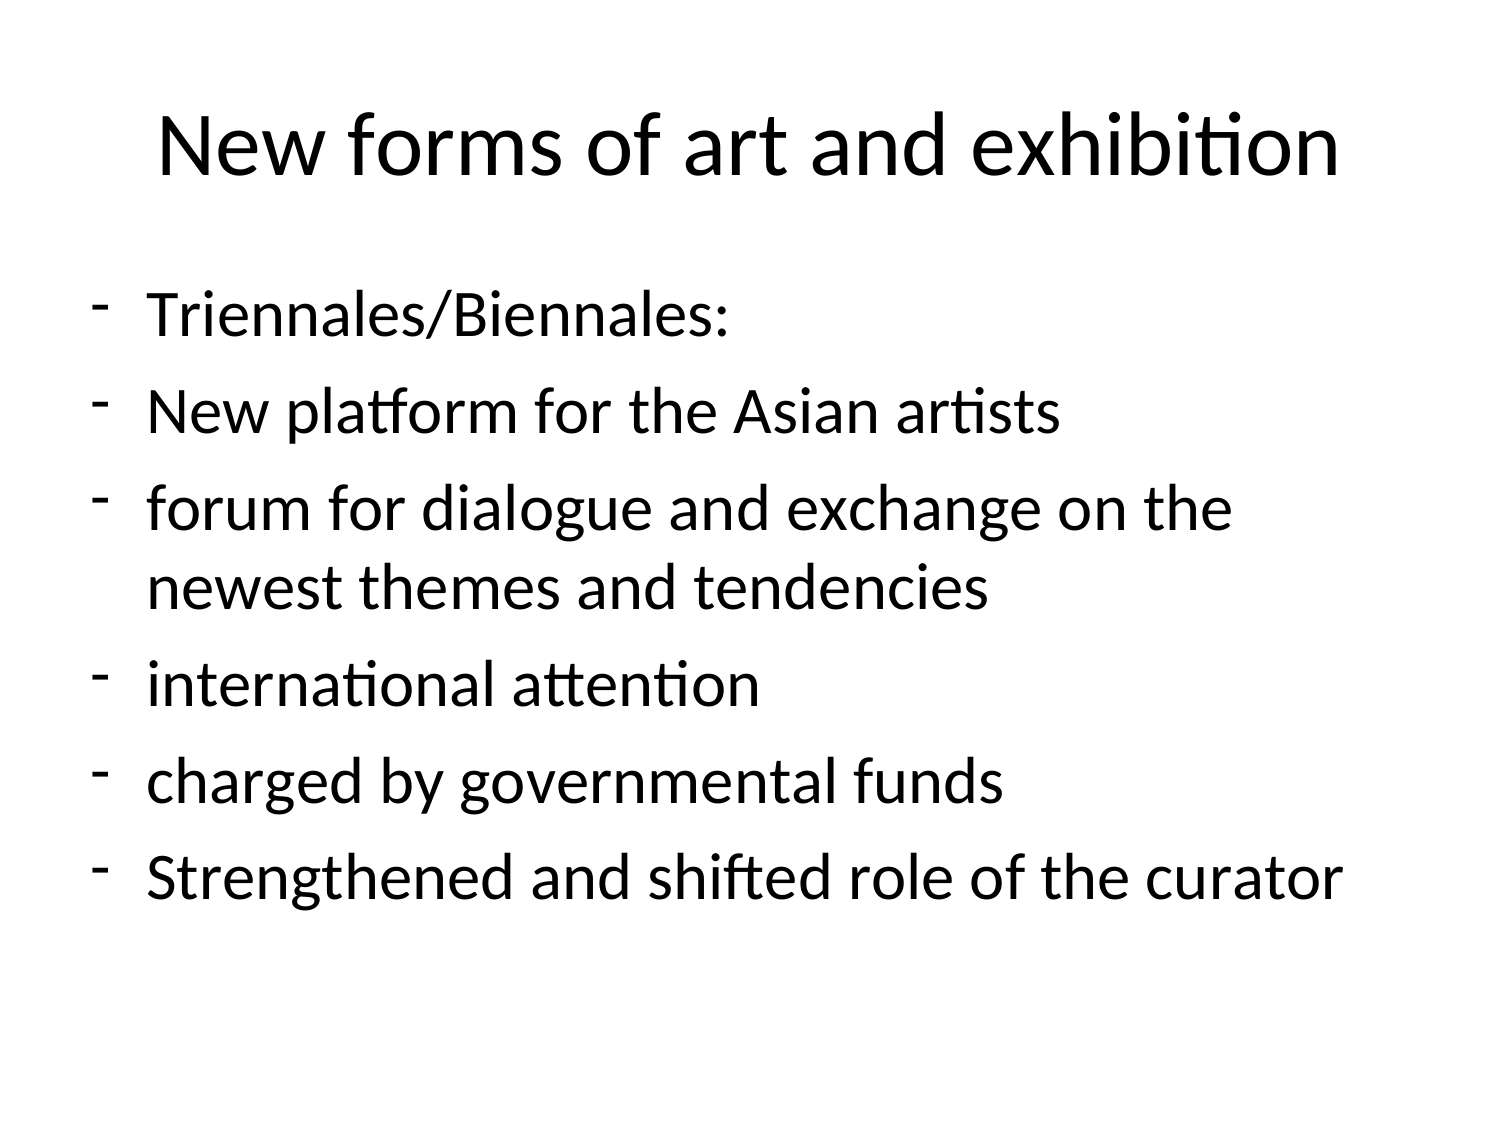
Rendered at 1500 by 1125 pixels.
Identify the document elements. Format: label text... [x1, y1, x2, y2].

list Triennales/Biennales: New platform for the Asian artists forum for dialogue and exchange on the newest themes and tendencies international attention charged by governmental funds Strengthened and shifted role of the curator [75, 262, 1426, 1006]
title New forms of art and exhibition [75, 45, 1426, 233]
